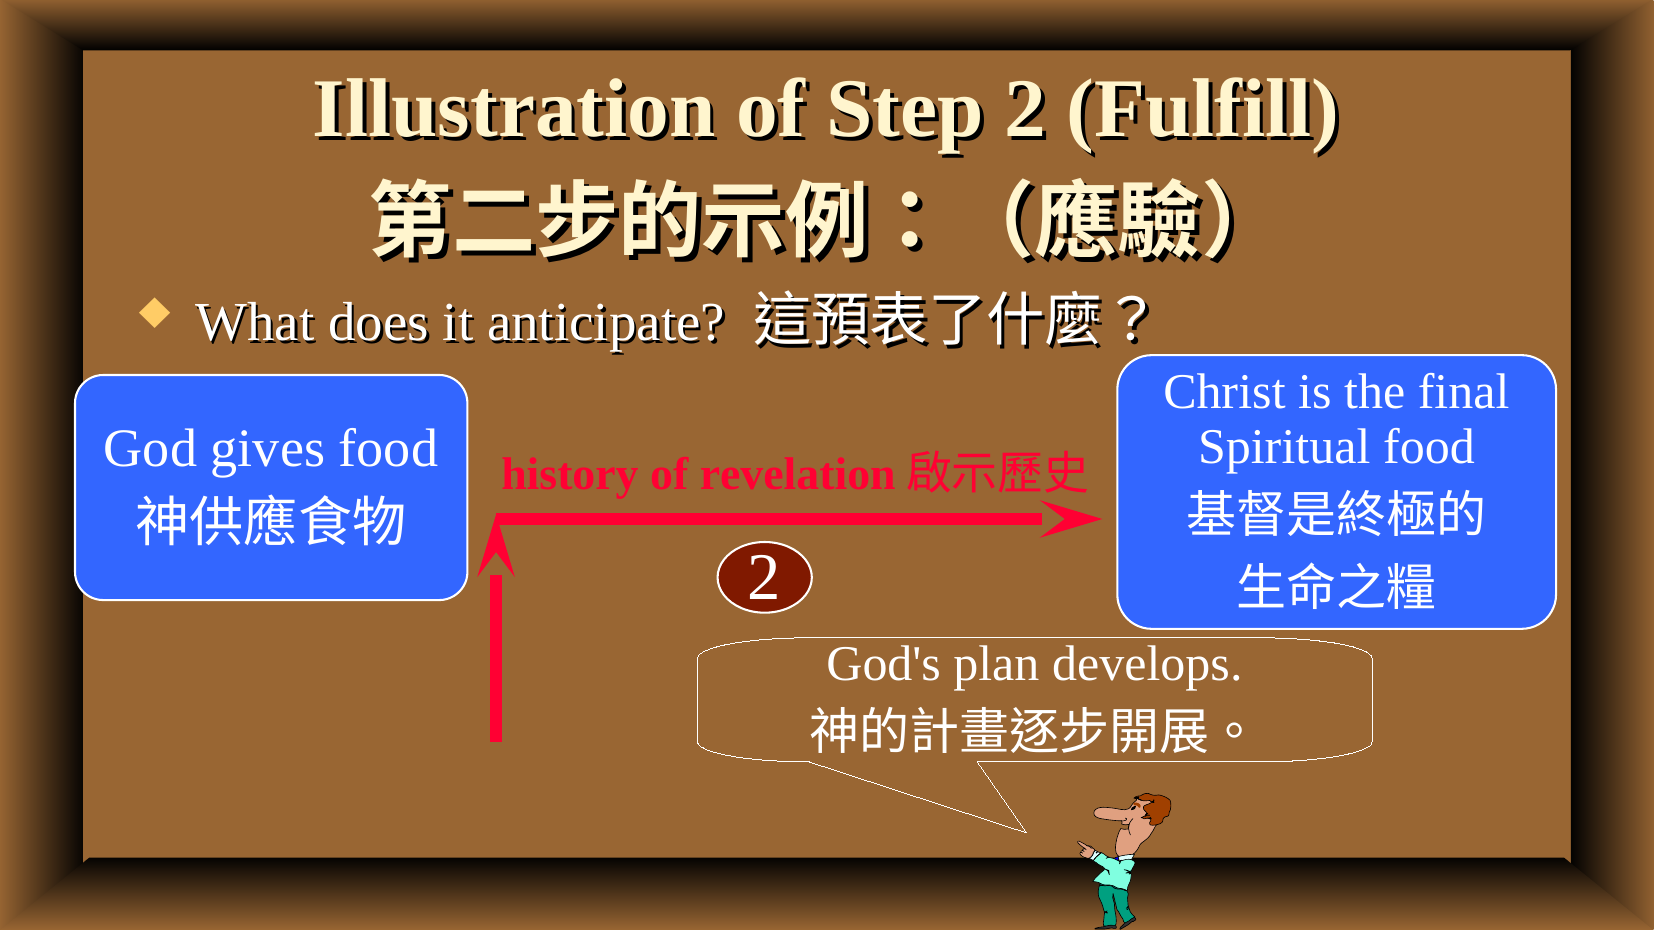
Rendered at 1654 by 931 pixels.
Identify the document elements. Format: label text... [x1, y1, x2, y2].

text_box 2 [717, 542, 812, 613]
text_box God's plan develops. 神的計畫逐步開展。 [697, 637, 1373, 833]
text_box history of revelation啟示歷史 [486, 428, 1162, 511]
text_box Christ is the final Spiritual food 基督是終極的 生命之糧 [1117, 355, 1557, 629]
list What does it anticipate? 這預表了什麼？ [124, 265, 1530, 504]
text_box God gives food 神供應食物 [75, 375, 468, 601]
chart [1076, 792, 1172, 930]
title Illustration of Step 2 (Fulfill) 第二步的示例：（應驗） [124, 59, 1530, 265]
